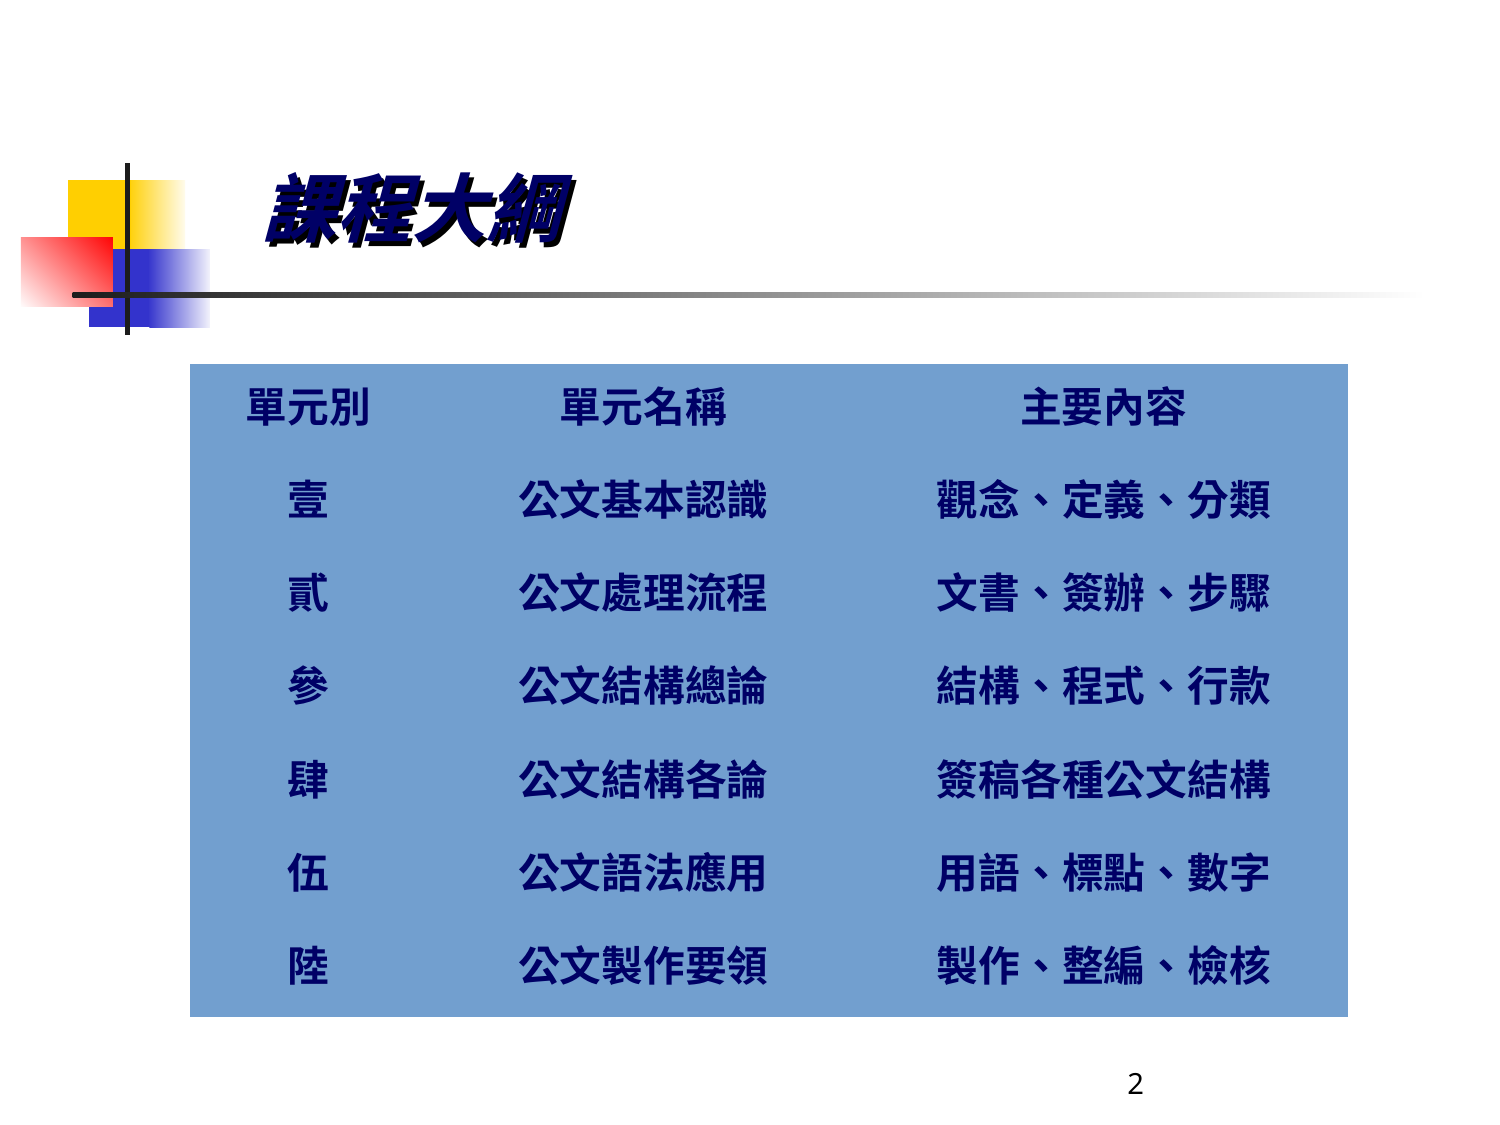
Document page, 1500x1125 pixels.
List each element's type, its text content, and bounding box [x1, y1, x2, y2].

table_cell 貳 [190, 551, 427, 644]
table_cell 公文製作要領 [427, 924, 860, 1017]
table_header 單元別 [190, 364, 427, 458]
table_header 主要內容 [860, 364, 1348, 458]
table_cell 壹 [190, 458, 427, 551]
table_cell 公文語法應用 [427, 831, 860, 924]
table_header 單元名稱 [427, 364, 860, 458]
table_cell 公文結構總論 [427, 644, 860, 737]
table_cell 肆 [190, 737, 427, 831]
table_cell 結構、程式、行款 [860, 644, 1348, 737]
table_cell 文書、簽辦、步驟 [860, 551, 1348, 644]
table_cell 公文基本認識 [427, 458, 860, 551]
table_cell 製作、整編、檢核 [860, 924, 1348, 1017]
text_box [1112, 1037, 1426, 1113]
table_cell 公文處理流程 [427, 551, 860, 644]
table_cell 公文結構各論 [427, 737, 860, 831]
table_cell 陸 [190, 924, 427, 1017]
table_cell 觀念、定義、分類 [860, 458, 1348, 551]
text_box 課程大綱 [246, 154, 1348, 259]
table_cell 簽稿各種公文結構 [860, 737, 1348, 831]
table_cell 用語、標點、數字 [860, 831, 1348, 924]
table_cell 參 [190, 644, 427, 737]
table_cell 伍 [190, 831, 427, 924]
